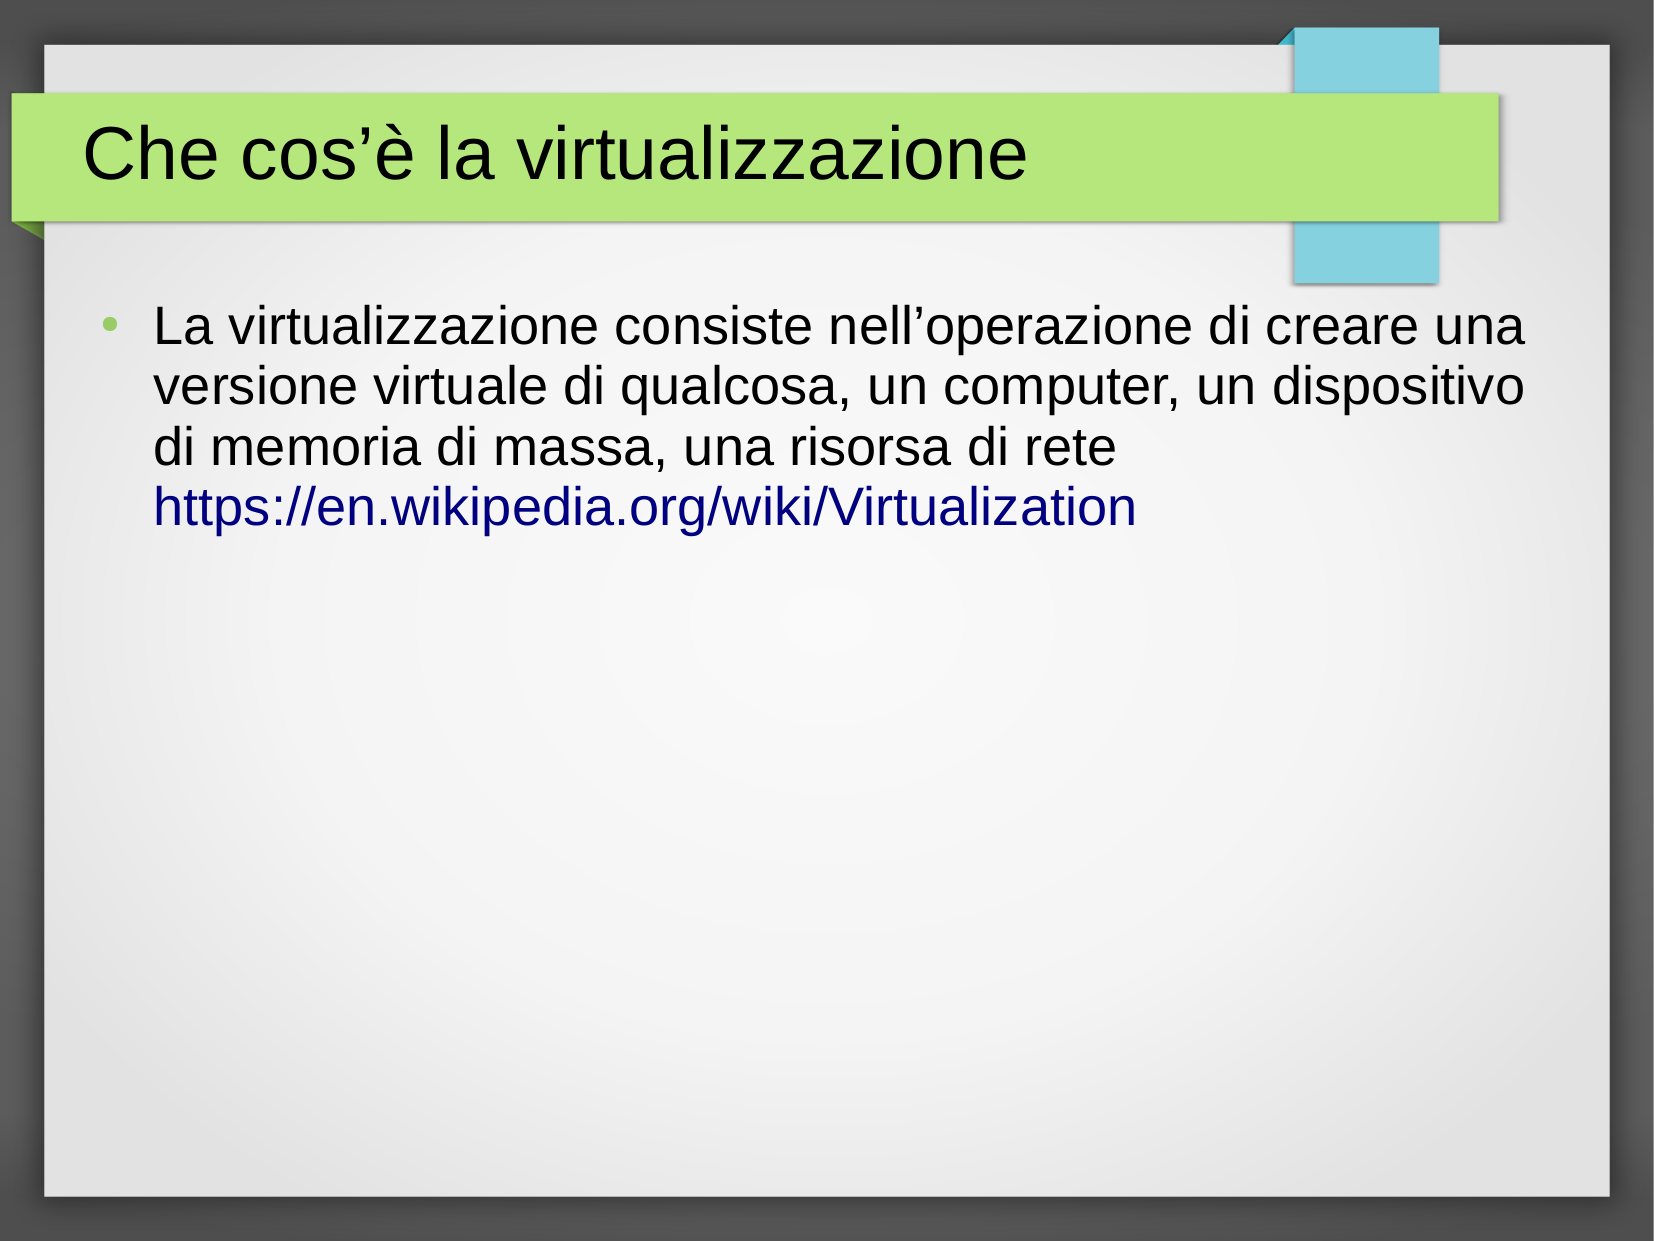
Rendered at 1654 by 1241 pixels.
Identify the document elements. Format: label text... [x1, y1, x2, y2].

title Che cos’è la virtualizzazione [82, 94, 1264, 213]
picture [0, 0, 1654, 1241]
list La virtualizzazione consiste nell’operazione di creare una versione virtuale di qualcosa, un computer, un dispositivo di memoria di massa, una risorsa di rete https://en.wikipedia.org/wiki/Virtualization [82, 295, 1571, 1015]
